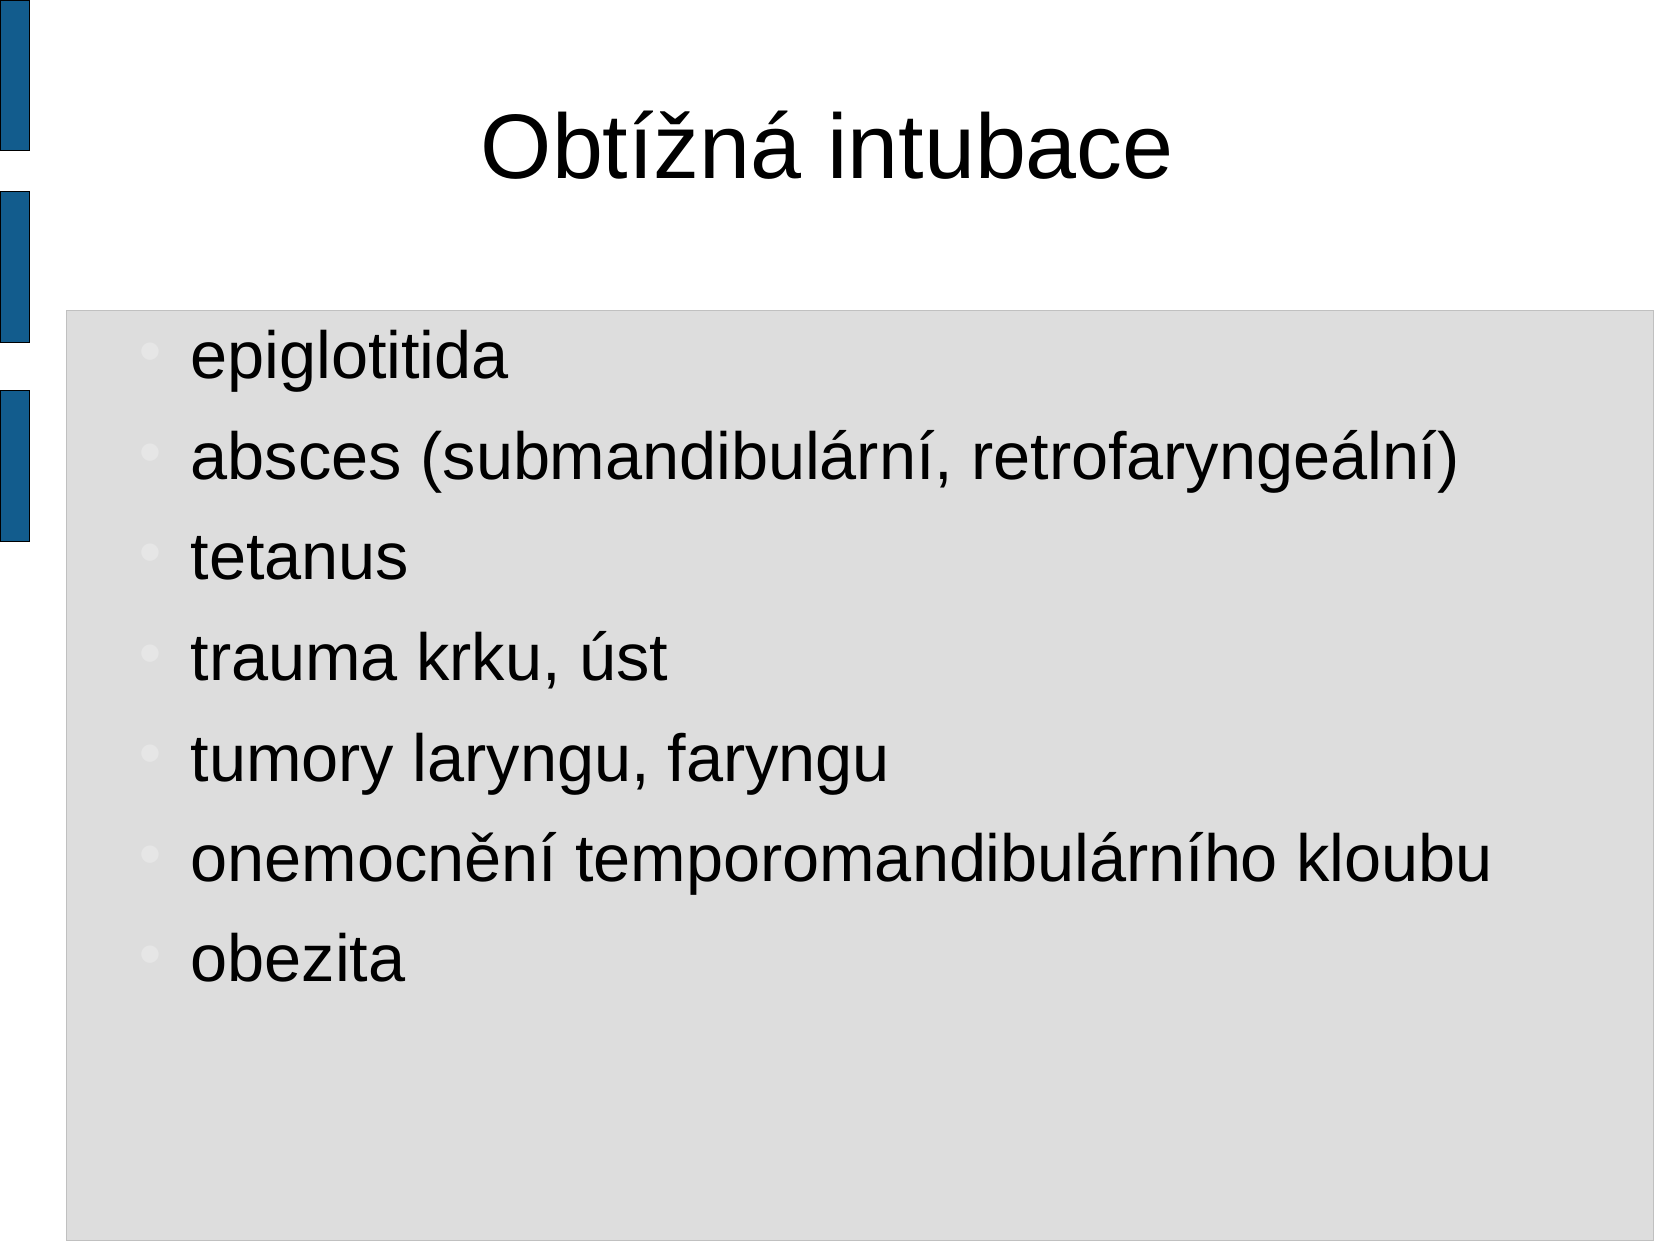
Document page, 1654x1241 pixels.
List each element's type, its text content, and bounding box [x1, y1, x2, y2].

title Obtížná intubace [121, 46, 1534, 254]
list epiglotitida absces (submandibulární, retrofaryngeální) tetanus trauma krku, úst tumory laryngu, faryngu onemocnění temporomandibulárního kloubu obezita [121, 322, 1561, 1133]
